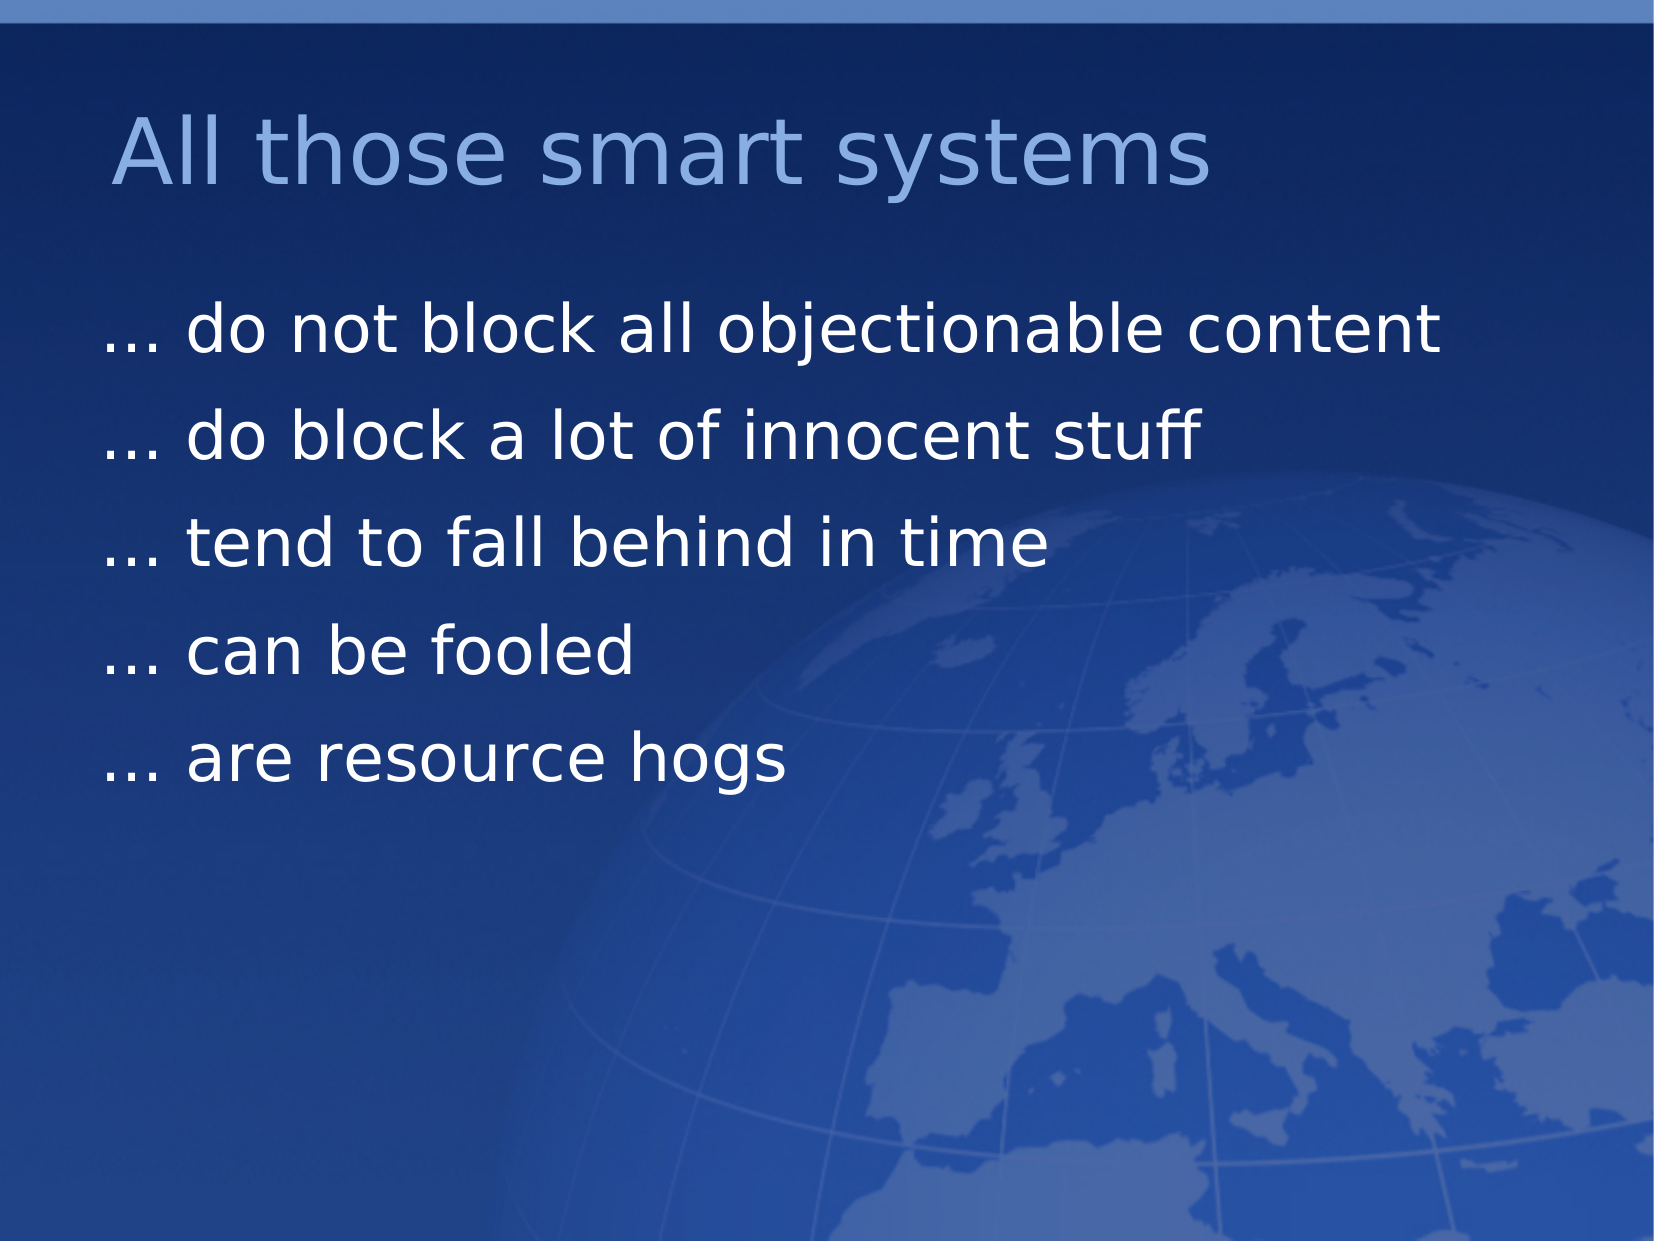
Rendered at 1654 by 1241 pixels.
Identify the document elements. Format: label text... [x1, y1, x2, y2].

picture [0, 0, 1654, 1241]
title All those smart systems [82, 56, 1571, 250]
list ... do not block all objectionable content ... do block a lot of innocent stuff ... tend to fall behind in time ... can be fooled ... are resource hogs [82, 290, 1571, 1094]
